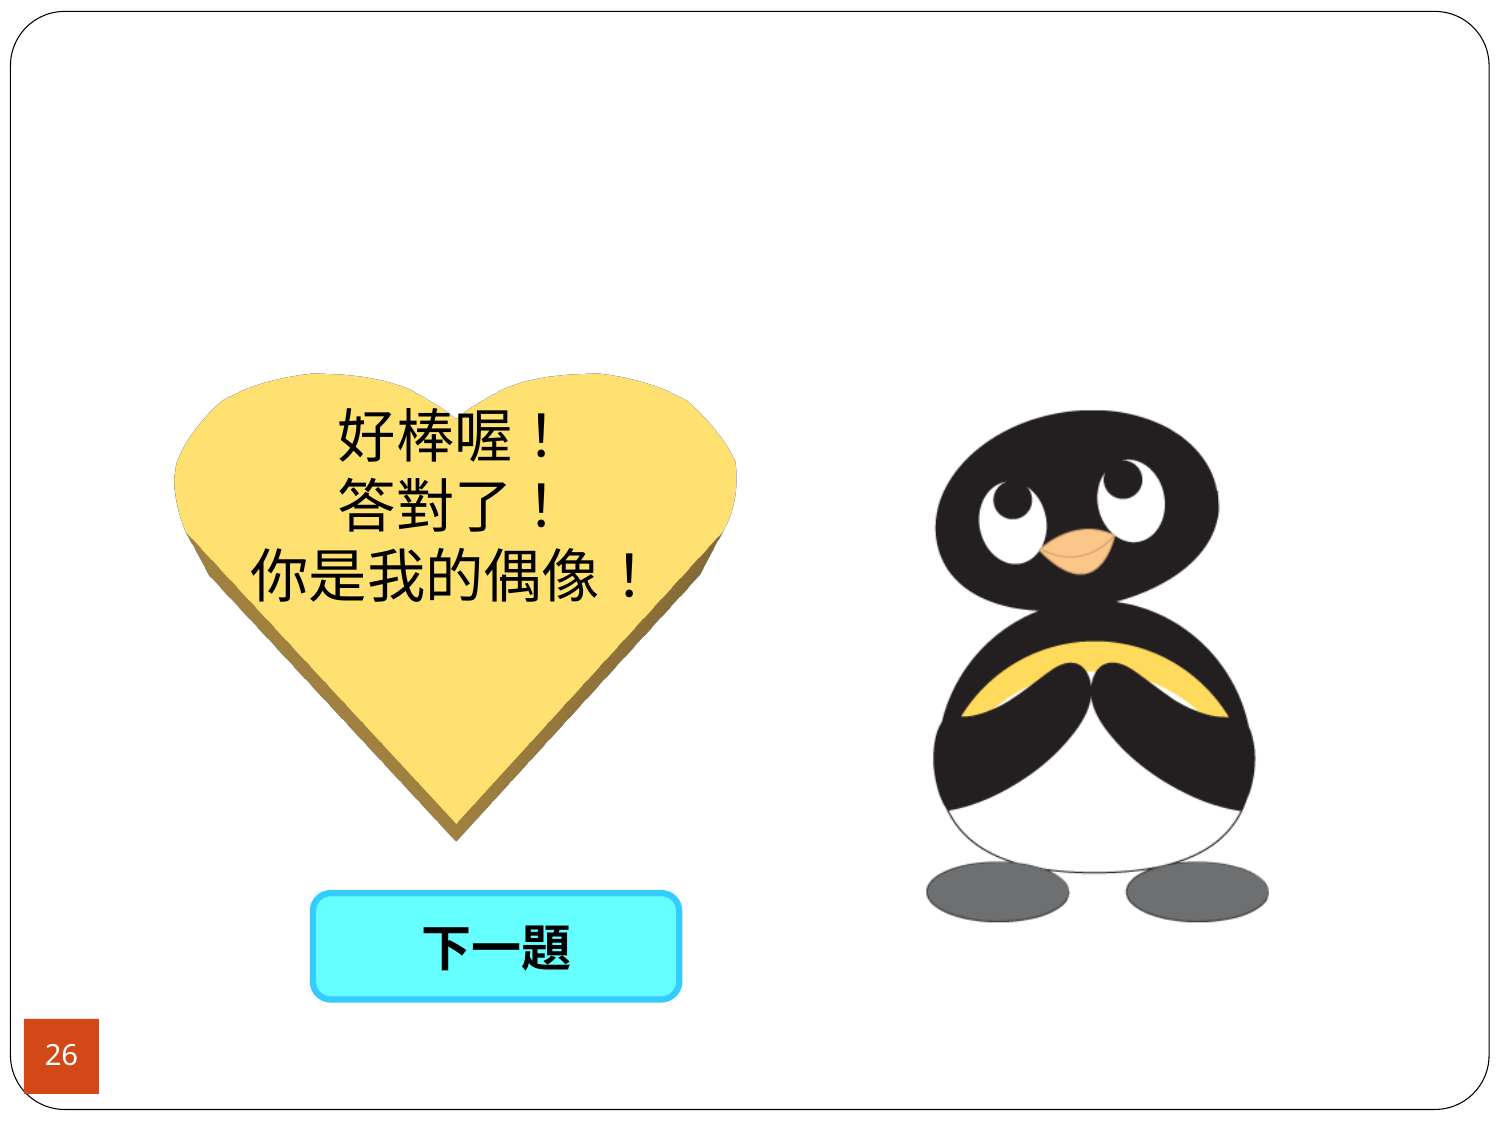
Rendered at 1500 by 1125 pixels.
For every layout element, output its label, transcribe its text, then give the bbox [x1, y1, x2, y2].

text_box 下一題 [312, 893, 680, 1000]
text_box 25 [462, 418, 469, 442]
text_box 26 [23, 1018, 99, 1094]
picture [832, 243, 1285, 953]
text_box 25 [176, 375, 735, 822]
